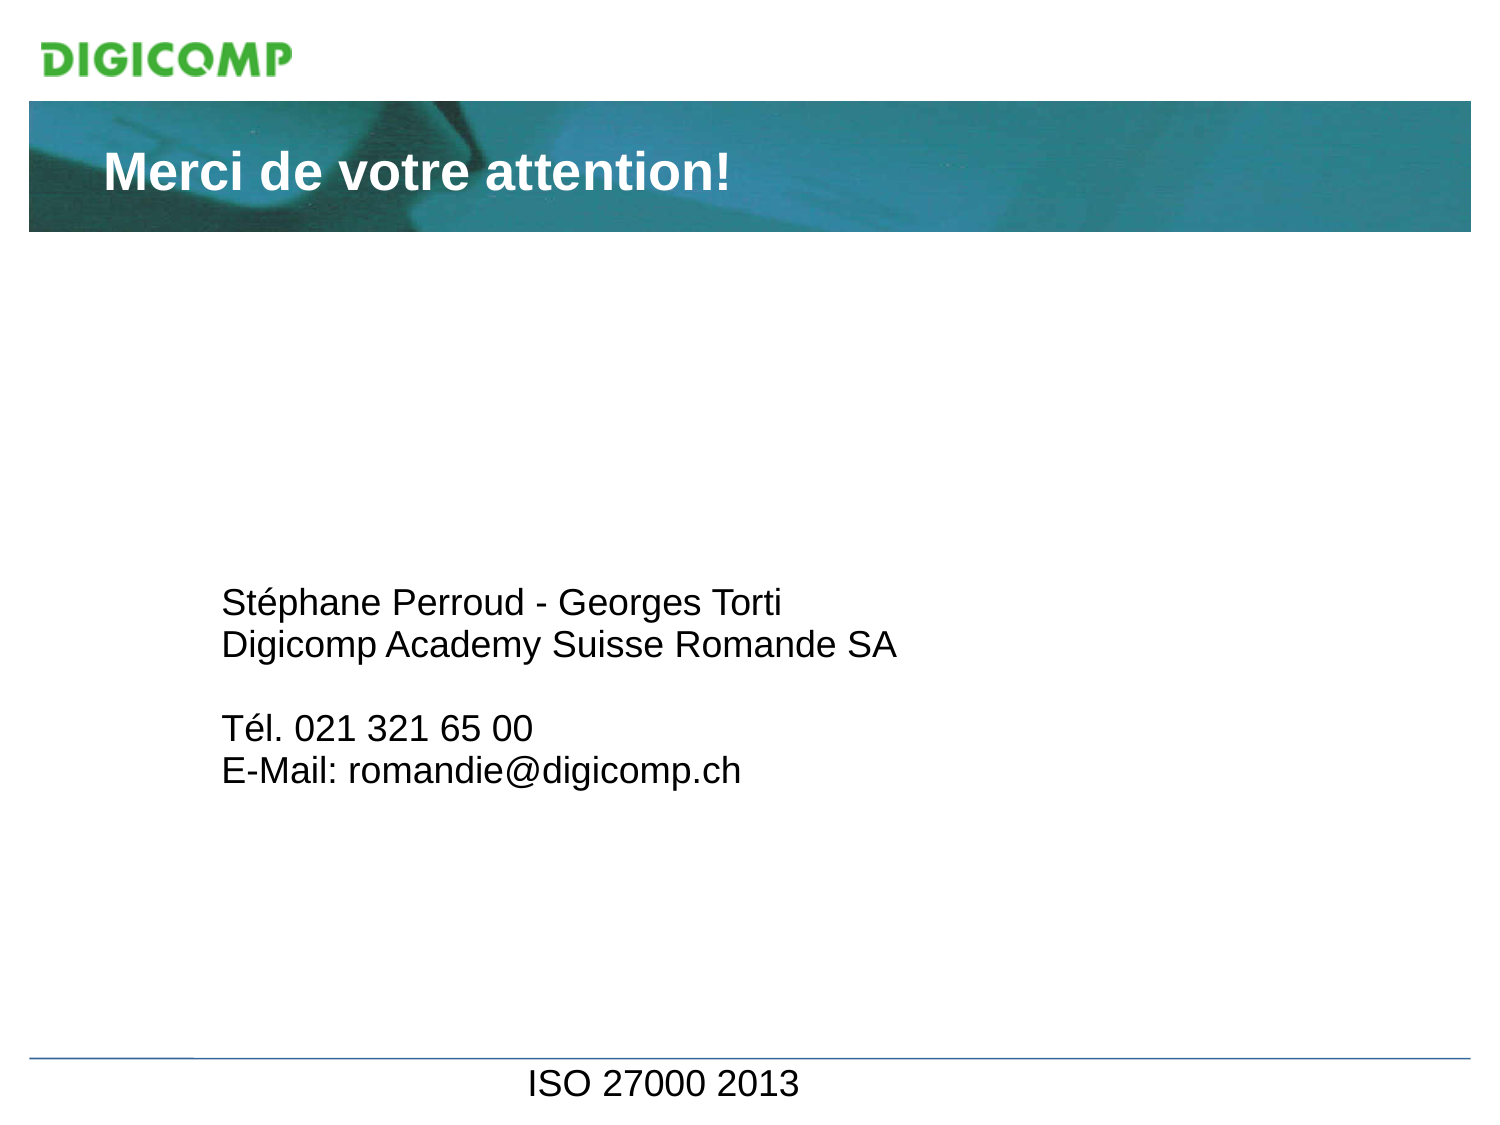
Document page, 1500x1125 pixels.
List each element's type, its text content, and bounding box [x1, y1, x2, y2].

text_box Merci de votre attention! [88, 128, 1500, 210]
text_box ISO 27000 2013 [512, 1051, 988, 1118]
text_box Stéphane Perroud - Georges Torti Digicomp Academy Suisse Romande SA Tél. 021 321 65 00 E-Mail: romandie@digicomp.ch [206, 574, 913, 800]
